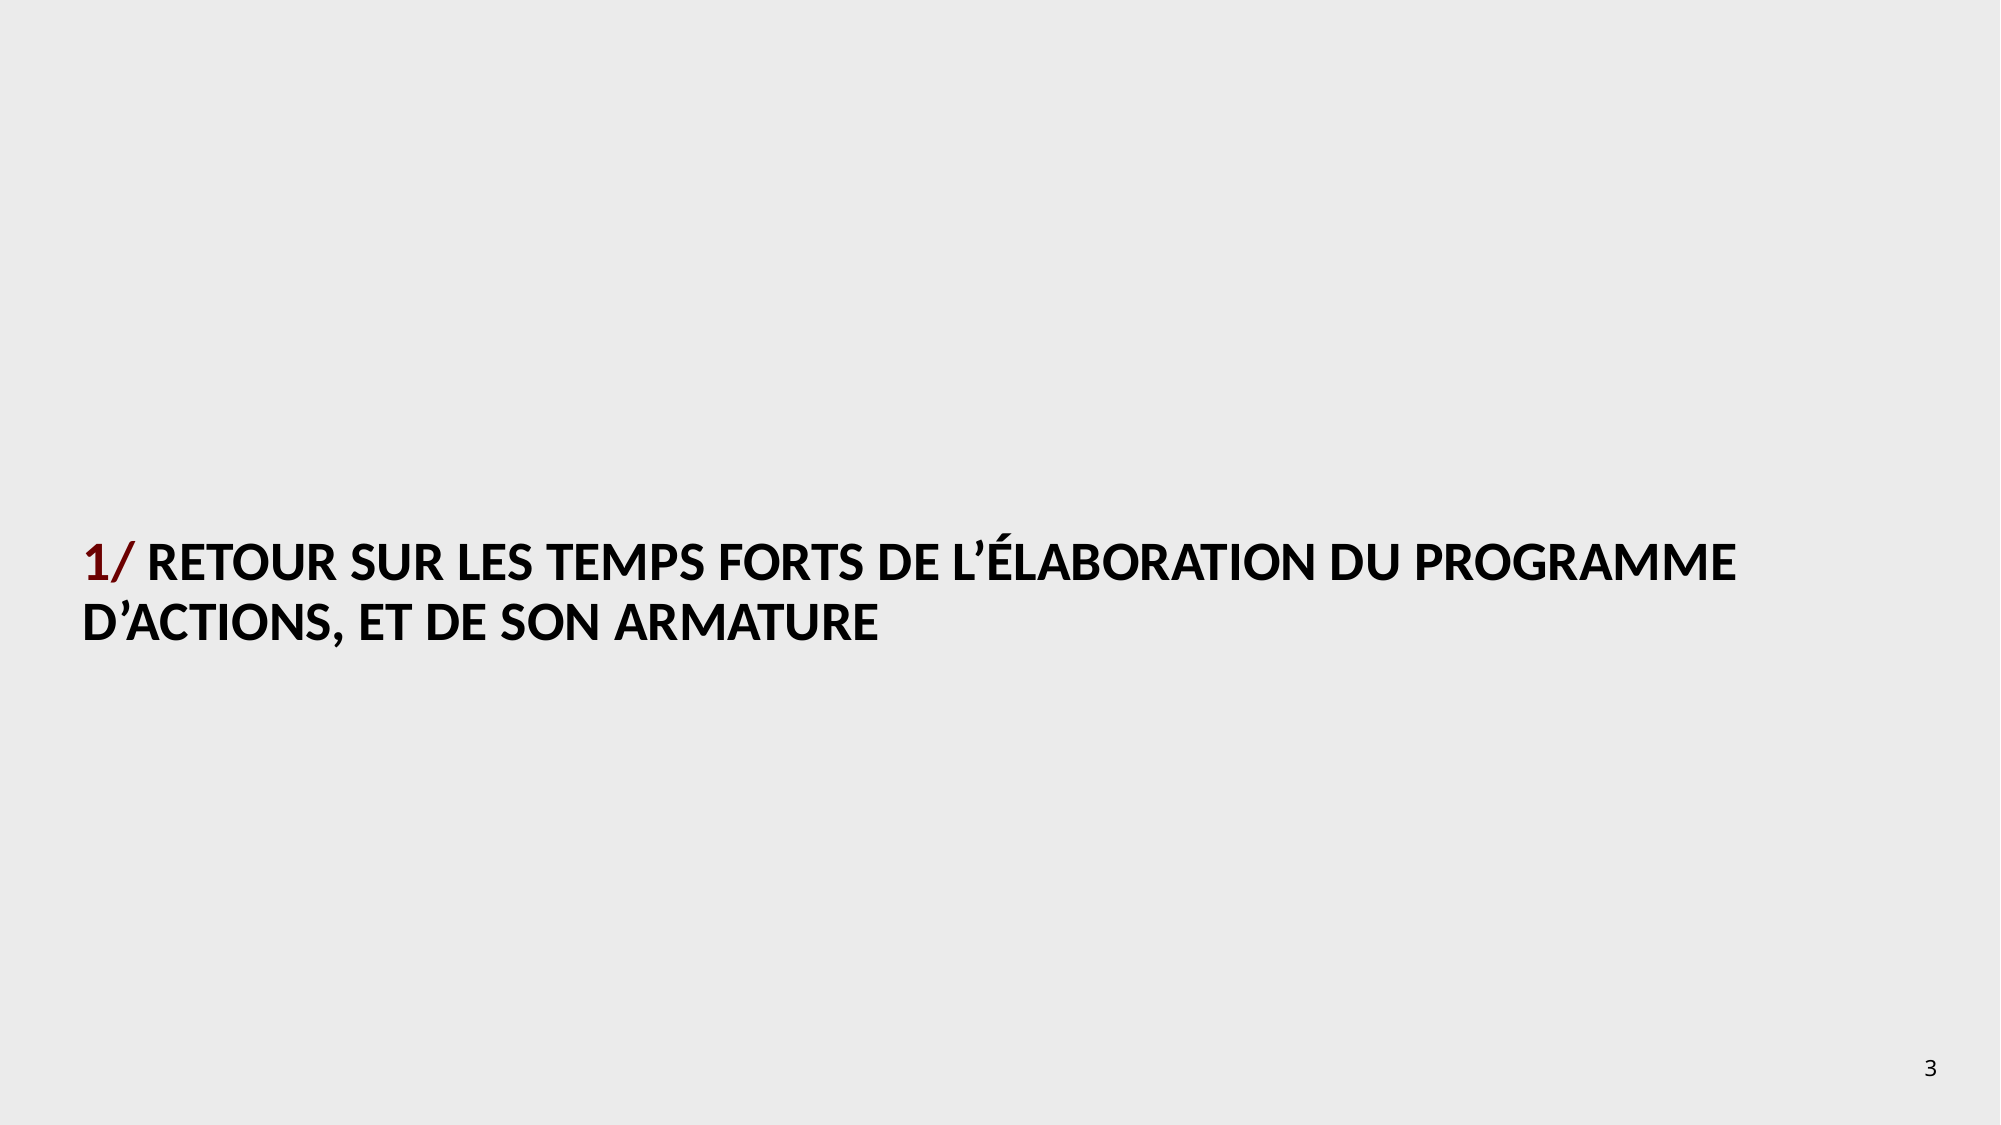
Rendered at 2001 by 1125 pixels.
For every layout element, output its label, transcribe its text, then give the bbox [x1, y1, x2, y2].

title 1/ Retour sur les temps forts de l’élaboration du programme d’actions, et de son armature [71, 526, 1895, 795]
slide_number <numéro> [1894, 1059, 1967, 1084]
